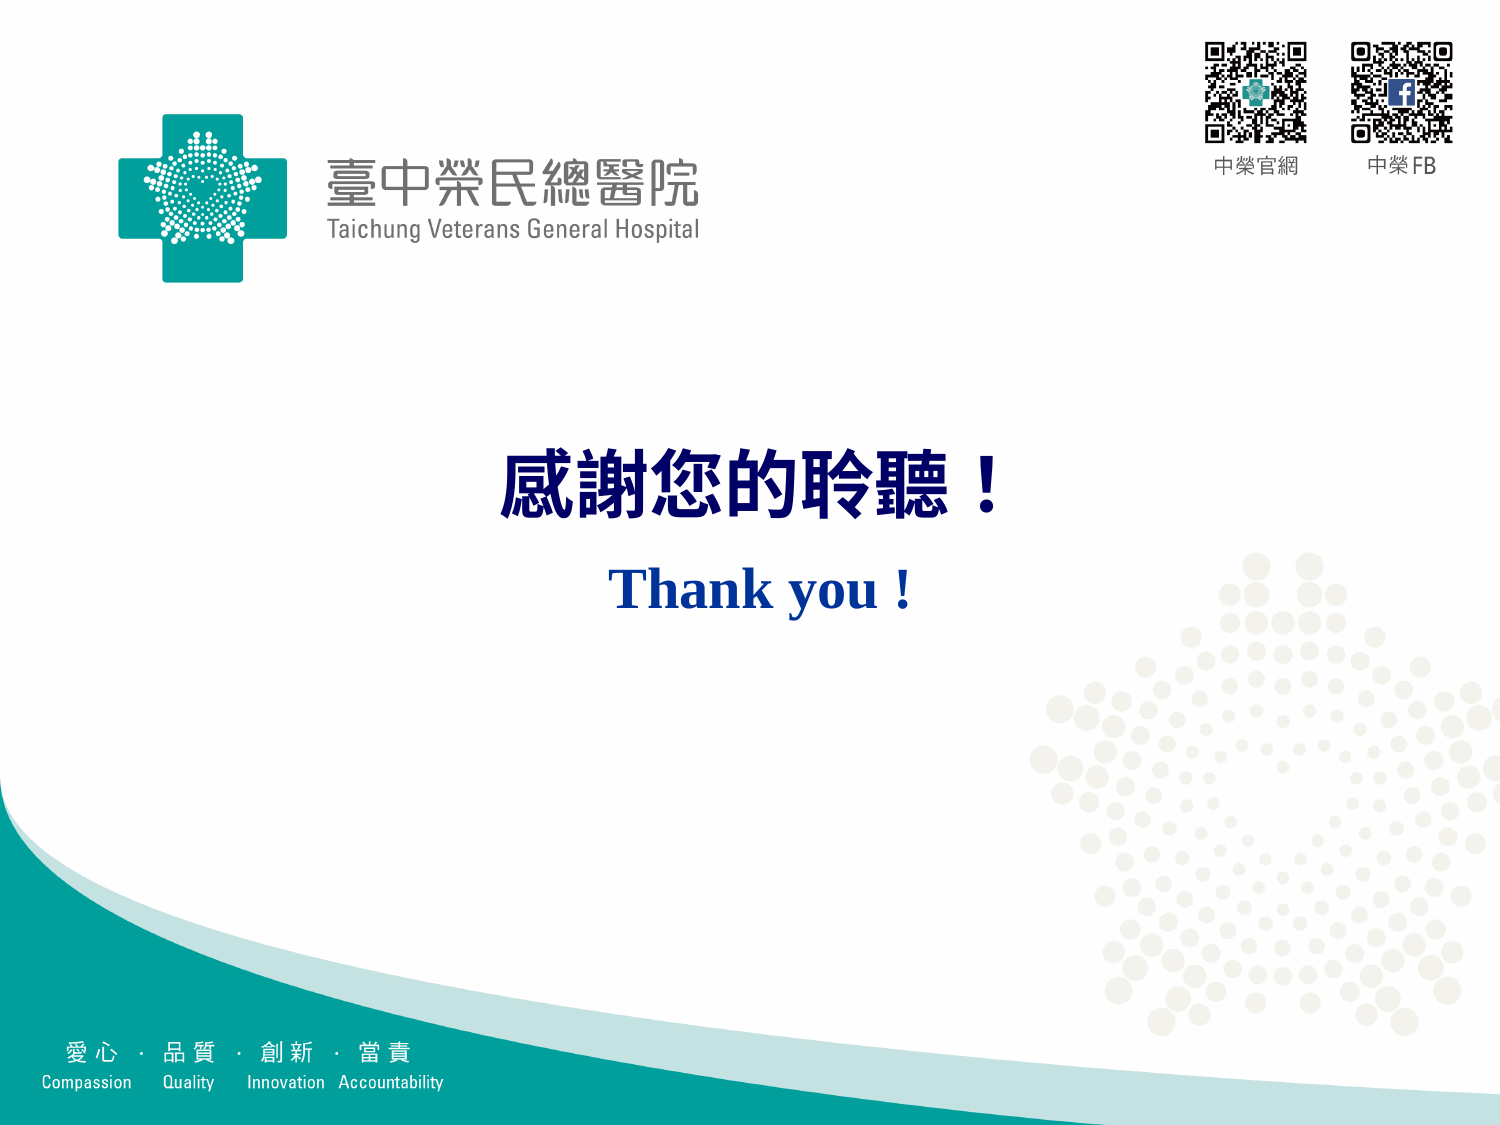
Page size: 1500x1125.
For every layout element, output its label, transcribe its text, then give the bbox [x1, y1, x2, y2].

title 感謝您的聆聽！ [296, 423, 1228, 542]
subtitle Thank you ! [296, 542, 1226, 647]
picture [0, 0, 1500, 1125]
